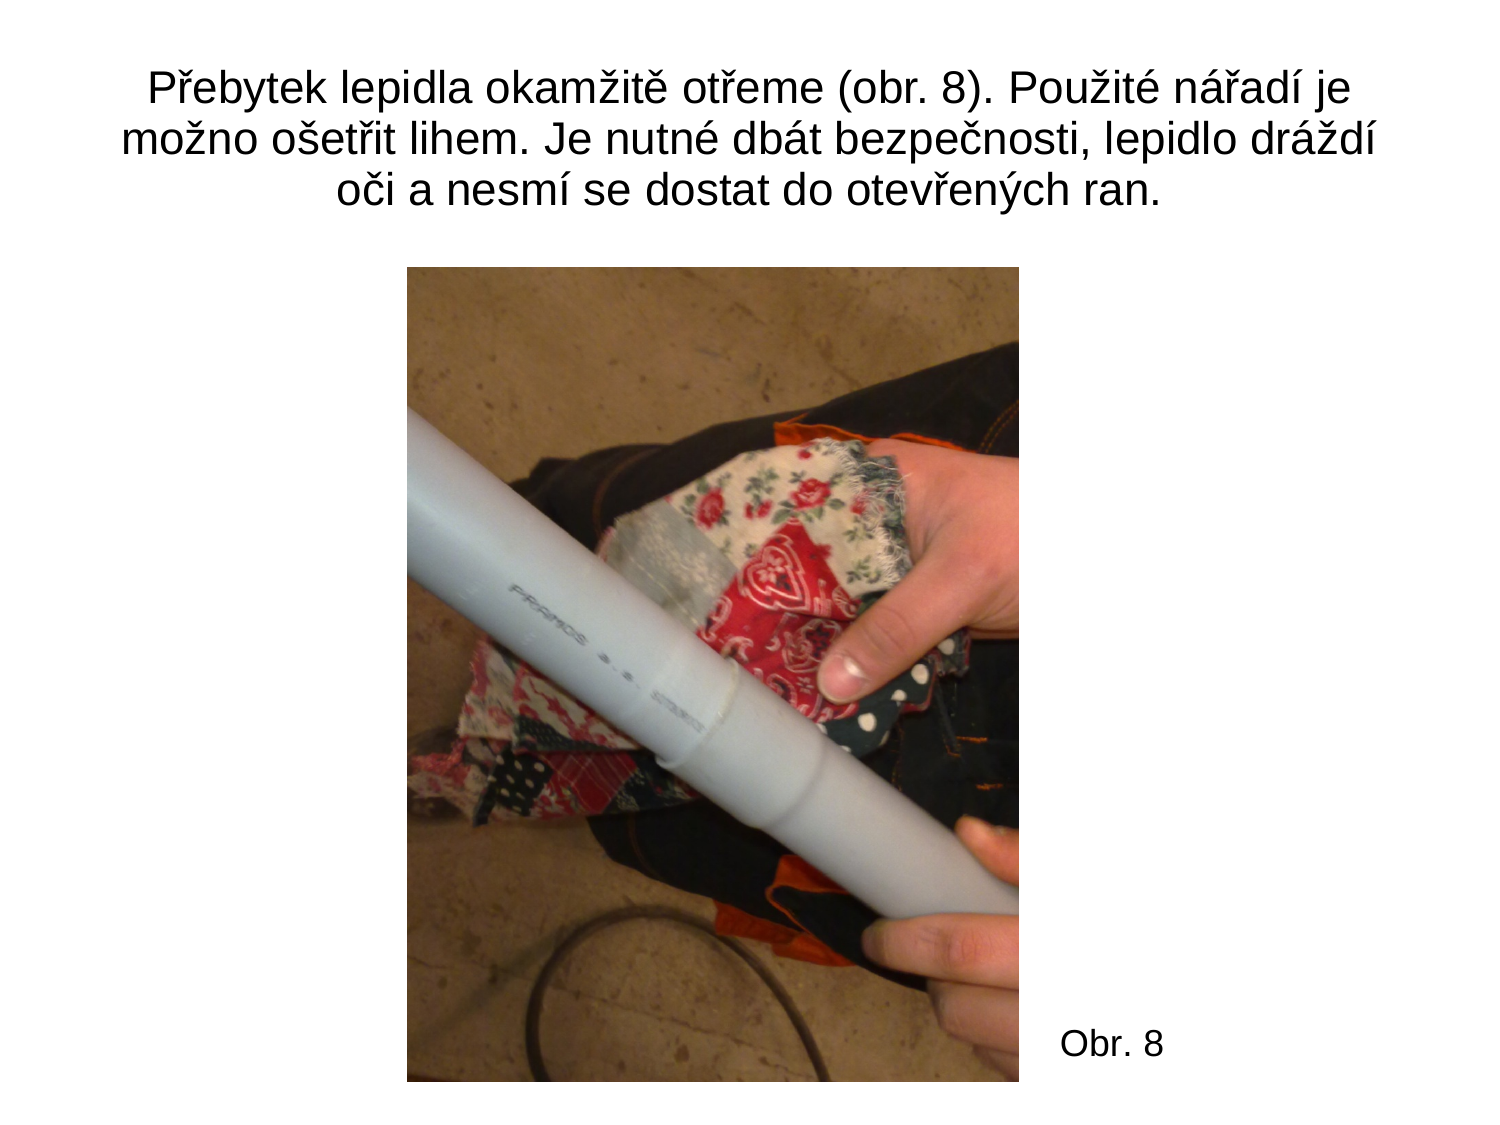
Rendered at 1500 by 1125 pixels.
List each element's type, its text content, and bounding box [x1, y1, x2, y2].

title Přebytek lepidla okamžitě otřeme (obr. 8). Použité nářadí je možno ošetřit lihem. Je nutné dbát bezpečnosti, lepidlo dráždí oči a nesmí se dostat do otevřených ran. [75, 45, 1426, 233]
text_box Obr. 8 [1045, 1011, 1282, 1072]
picture [407, 267, 1019, 1082]
